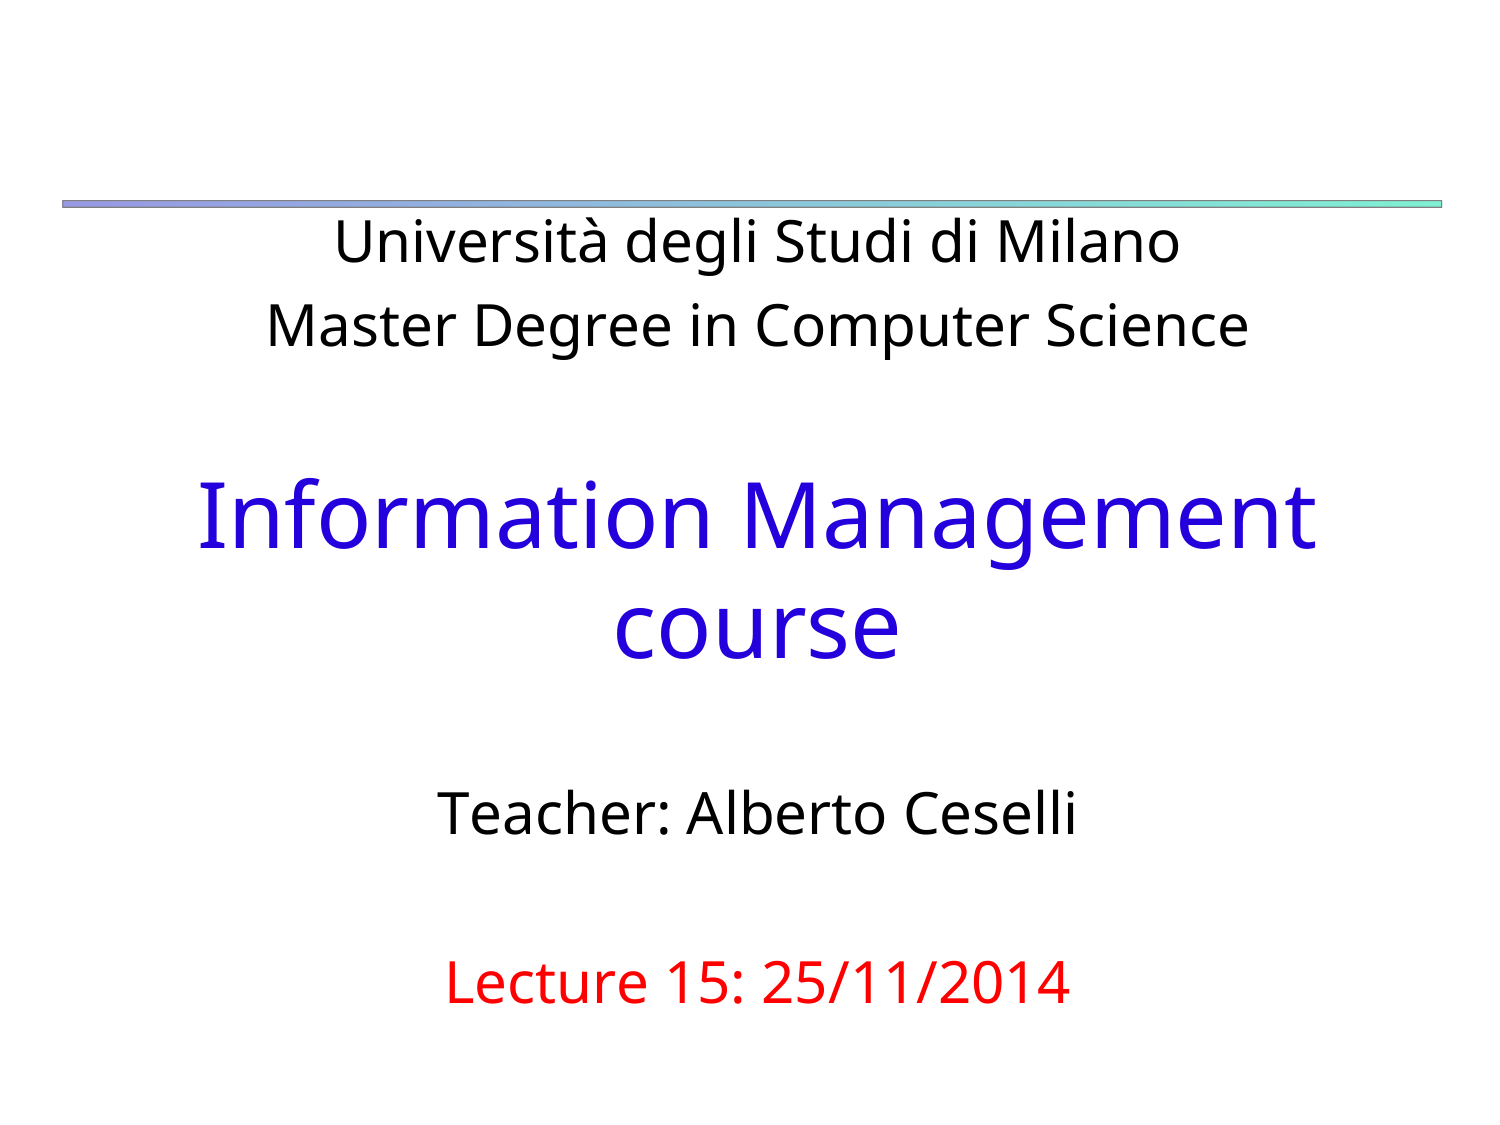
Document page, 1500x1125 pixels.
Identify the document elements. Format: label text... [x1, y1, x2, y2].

subtitle Università degli Studi di Milano Master Degree in Computer Science Information Management course Teacher: Alberto Ceselli Lecture 15: 25/11/2014 [124, 55, 1391, 1125]
